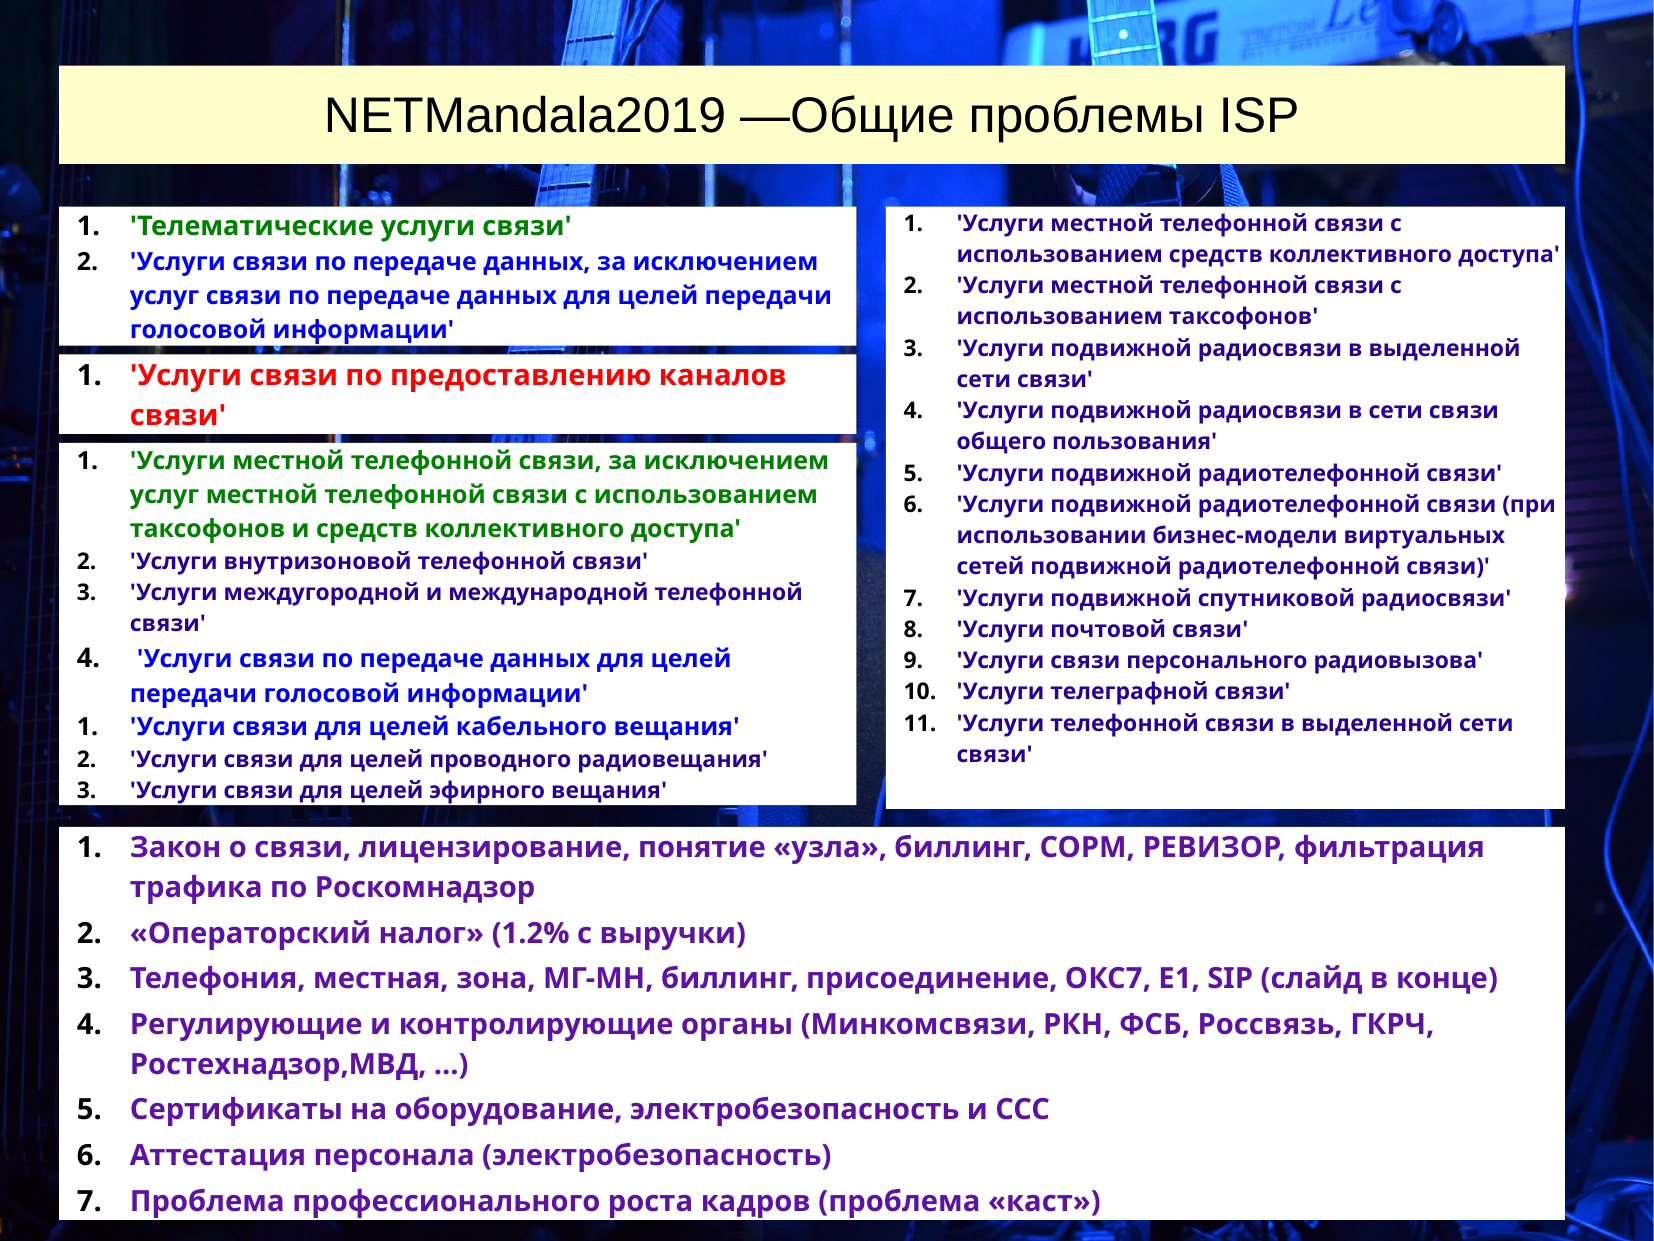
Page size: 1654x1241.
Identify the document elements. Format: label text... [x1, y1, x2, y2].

list Закон о связи, лицензирование, понятие «узла», биллинг, СОРМ, РЕВИЗОР, фильтрация трафика по Роскомнадзор «Операторский налог» (1.2% с выручки) Телефония, местная, зона, МГ-МН, биллинг, присоединение, ОКС7, Е1, SIP (слайд в конце) Регулирующие и контролирующие органы (Минкомсвязи, РКН, ФСБ, Россвязь, ГКРЧ, Ростехнадзор,МВД, ...) Сертификаты на оборудование, электробезопасность и ССС Аттестация персонала (электробезопасность) Проблема профессионального роста кадров (проблема «каст») [59, 826, 1565, 1211]
list 'Услуги связи по предоставлению каналов связи' [59, 354, 857, 425]
title NETMandala2019 —Общие проблемы ISP [59, 65, 1566, 164]
list 'Услуги местной телефонной связи с использованием средств коллективного доступа' 'Услуги местной телефонной связи с использованием таксофонов' 'Услуги подвижной радиосвязи в выделенной сети связи' 'Услуги подвижной радиосвязи в сети связи общего пользования' 'Услуги подвижной радиотелефонной связи' 'Услуги подвижной радиотелефонной связи (при использовании бизнес-модели виртуальных сетей подвижной радиотелефонной связи)' 'Услуги подвижной спутниковой радиосвязи' 'Услуги почтовой связи' 'Услуги связи персонального радиовызова' 'Услуги телеграфной связи' 'Услуги телефонной связи в выделенной сети связи' [885, 206, 1565, 742]
list 'Услуги связи для целей кабельного вещания' 'Услуги связи для целей проводного радиовещания' 'Услуги связи для целей эфирного вещания' [59, 708, 857, 798]
picture [0, 0, 1654, 1241]
list 'Телематические услуги связи' 'Услуги связи по передаче данных, за исключением услуг связи по передаче данных для целей передачи голосовой информации' [59, 206, 857, 330]
list 'Услуги местной телефонной связи, за исключением услуг местной телефонной связи с использованием таксофонов и средств коллективного доступа' 'Услуги внутризоновой телефонной связи' 'Услуги междугородной и международной телефонной связи' 'Услуги связи по передаче данных для целей передачи голосовой информации' [59, 442, 857, 680]
